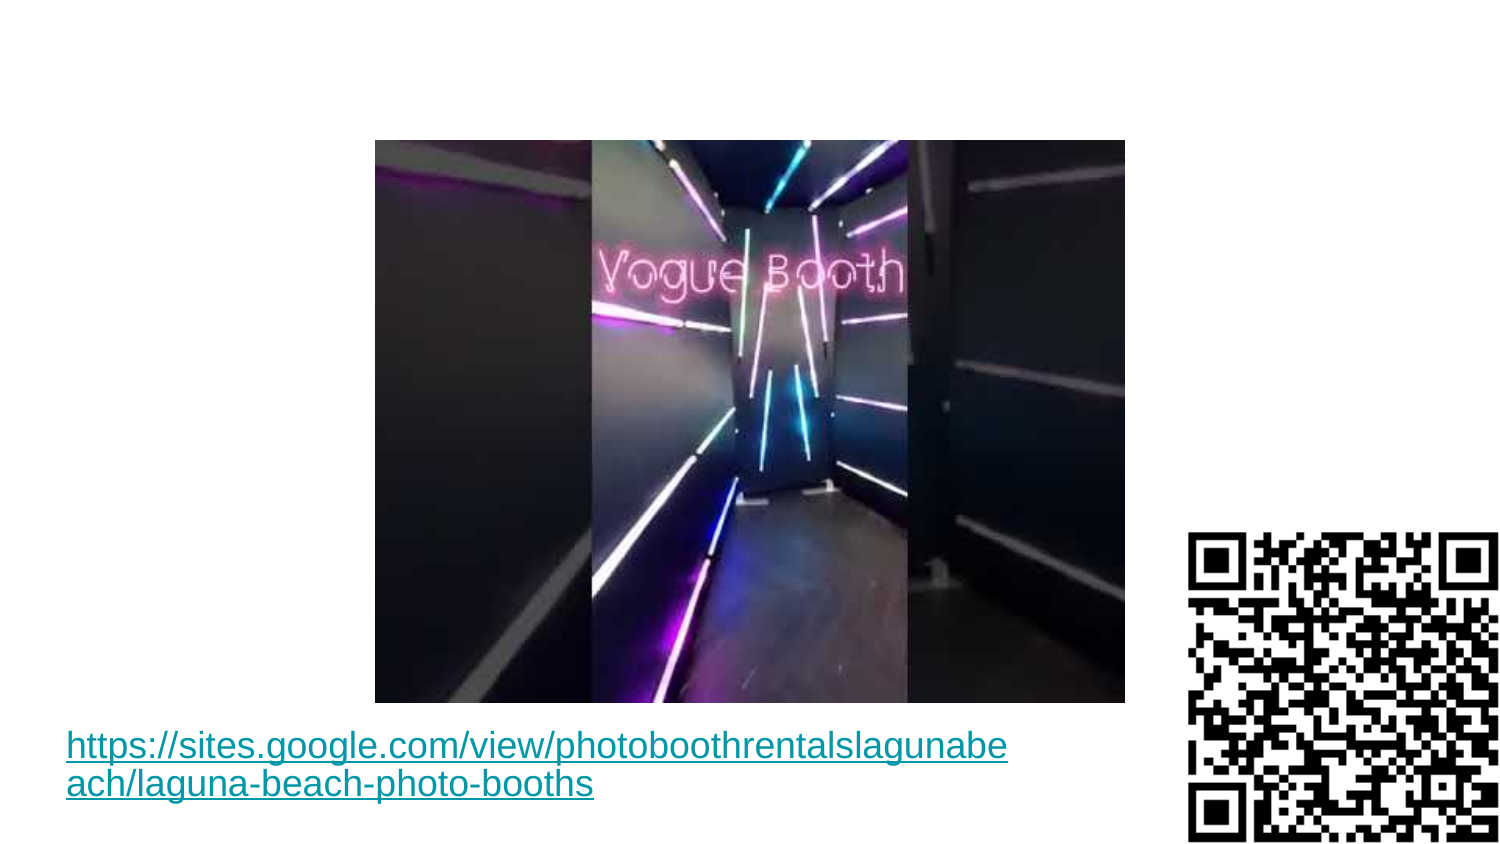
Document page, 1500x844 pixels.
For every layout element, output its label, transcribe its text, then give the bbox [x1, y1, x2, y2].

list https://sites.google.com/view/photoboothrentalslagunabeach/laguna-beach-photo-booths [51, 694, 1036, 794]
picture [1187, 531, 1500, 844]
picture [375, 140, 1125, 704]
